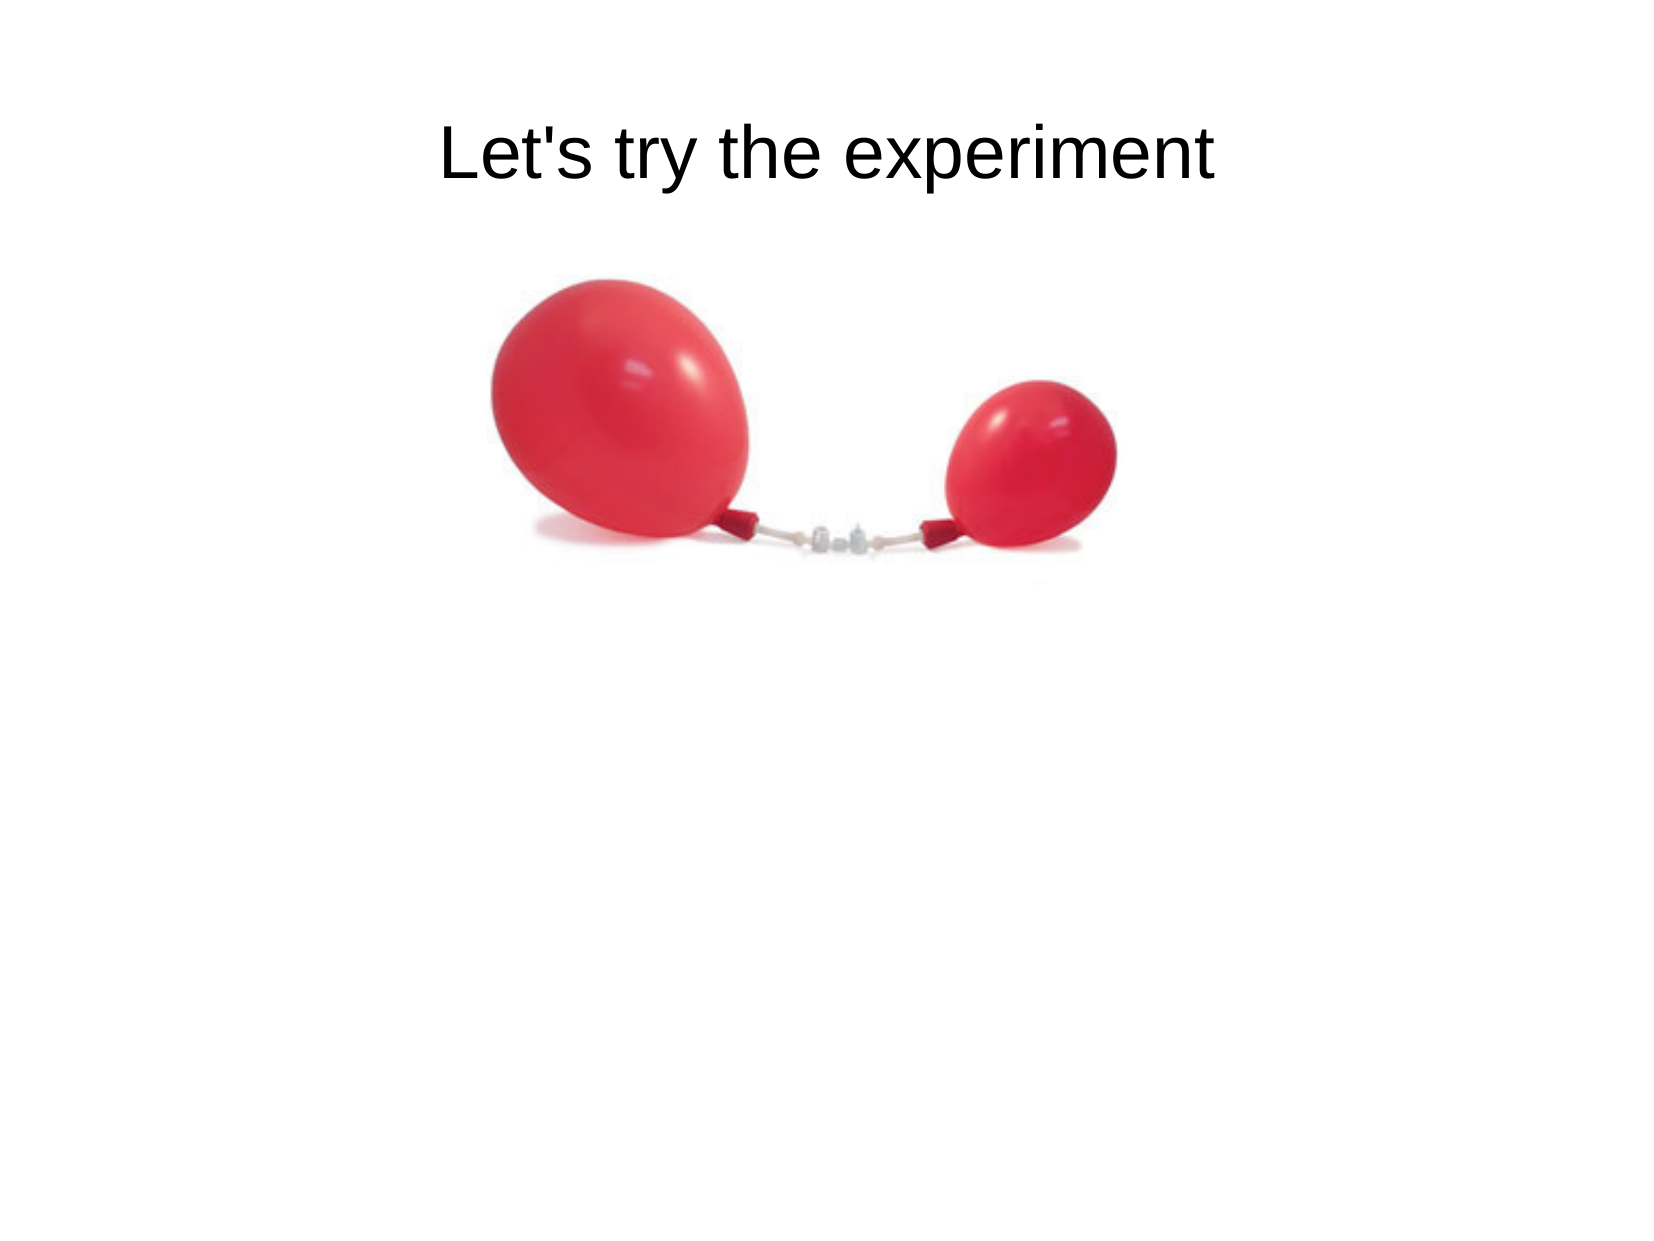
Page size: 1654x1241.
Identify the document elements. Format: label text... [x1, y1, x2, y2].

title Let's try the experiment [82, 56, 1571, 250]
picture [487, 274, 1126, 668]
